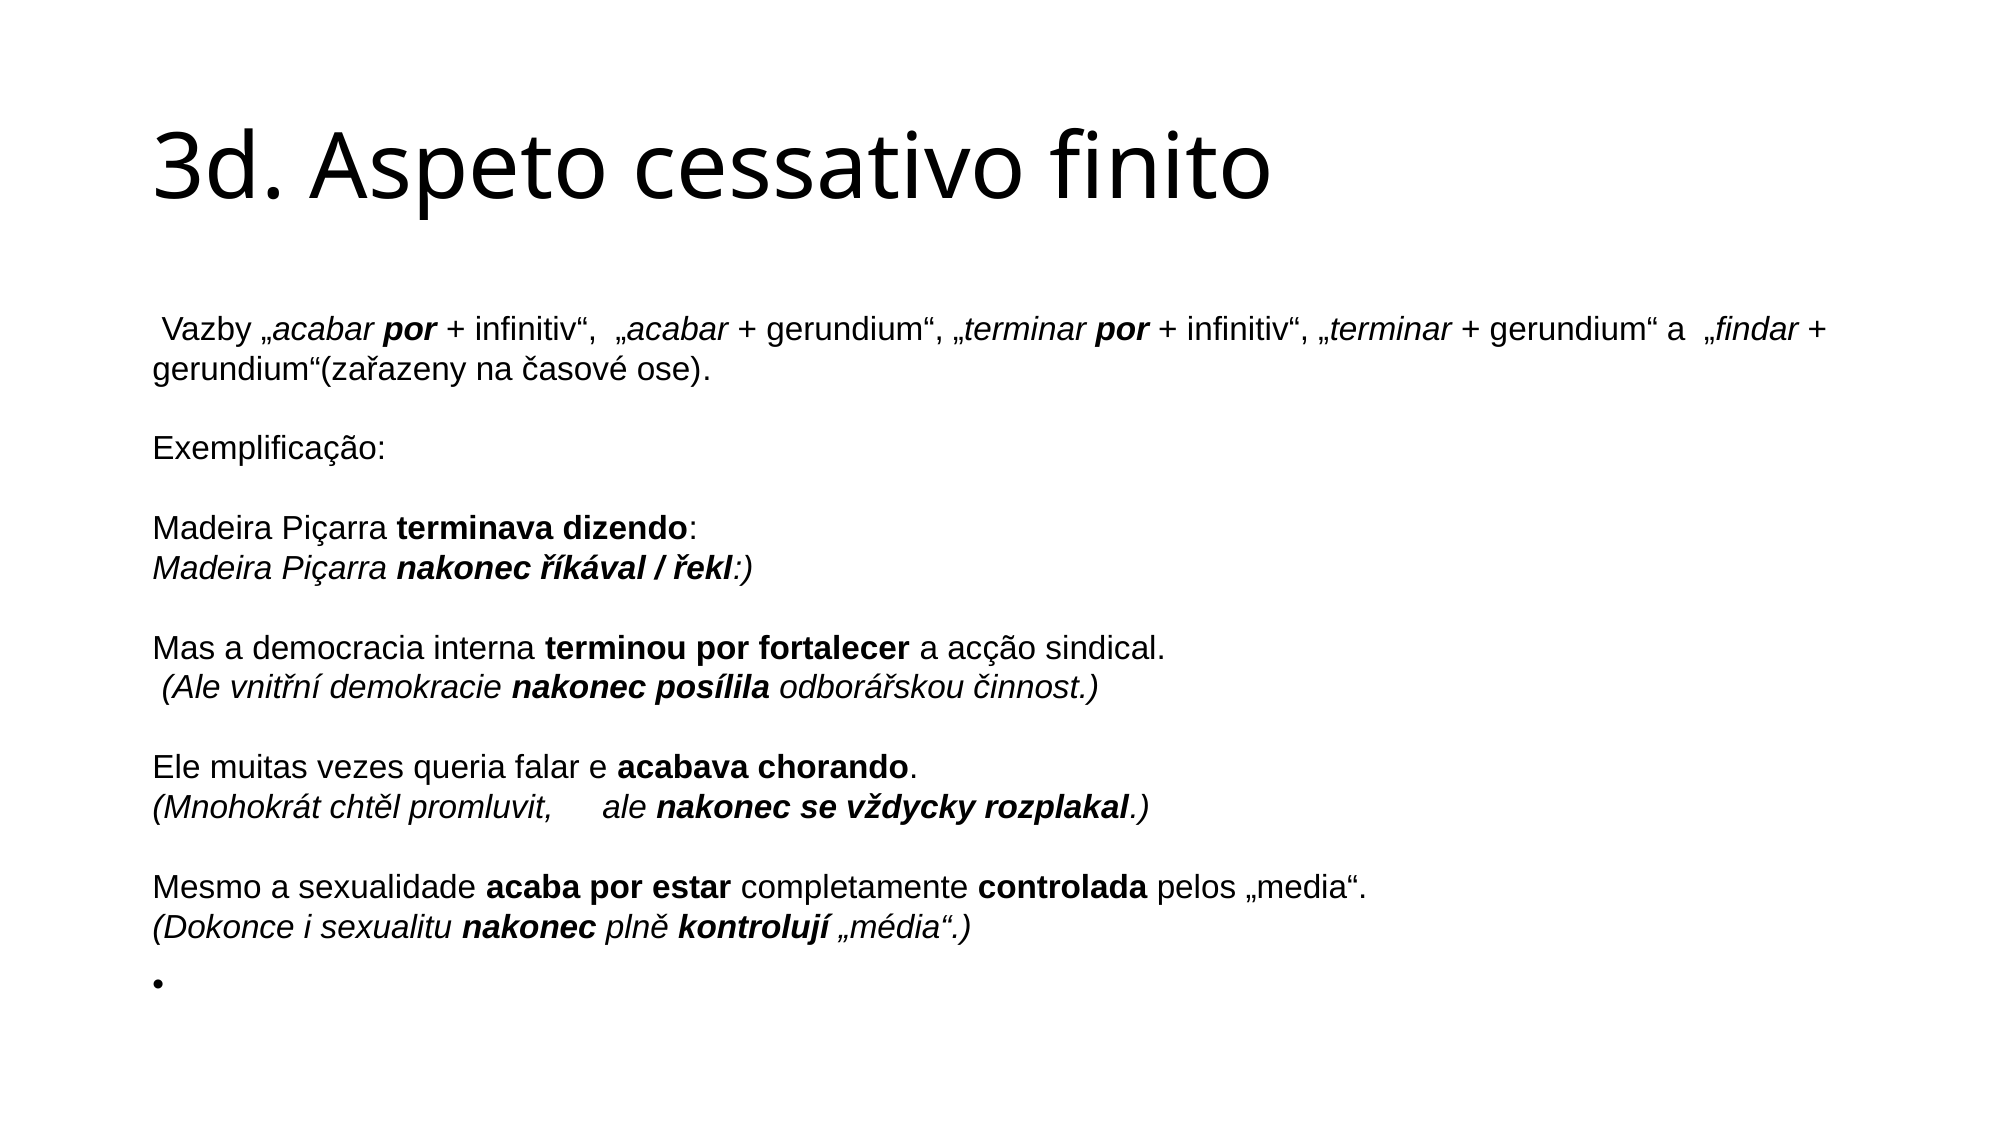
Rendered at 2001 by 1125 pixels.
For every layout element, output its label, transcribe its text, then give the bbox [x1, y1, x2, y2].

title 3d. Aspeto cessativo finito [137, 59, 1863, 278]
list Vazby „acabar por + infinitiv“, „acabar + gerundium“, „terminar por + infinitiv“, „terminar + gerundium“ a „findar + gerundium“(zařazeny na časové ose). Exemplificação: Madeira Piçarra terminava dizendo: Madeira Piçarra nakonec říkával / řekl:) Mas a democracia interna terminou por fortalecer a acção sindical. (Ale vnitřní demokracie nakonec posílila odborářskou činnost.) Ele muitas vezes queria falar e acabava chorando. (Mnohokrát chtěl promluvit, ale nakonec se vždycky rozplakal.) Mesmo a sexualidade acaba por estar completamente controlada pelos „media“. (Dokonce i sexualitu nakonec plně kontrolují „média“.) [137, 299, 1863, 1014]
